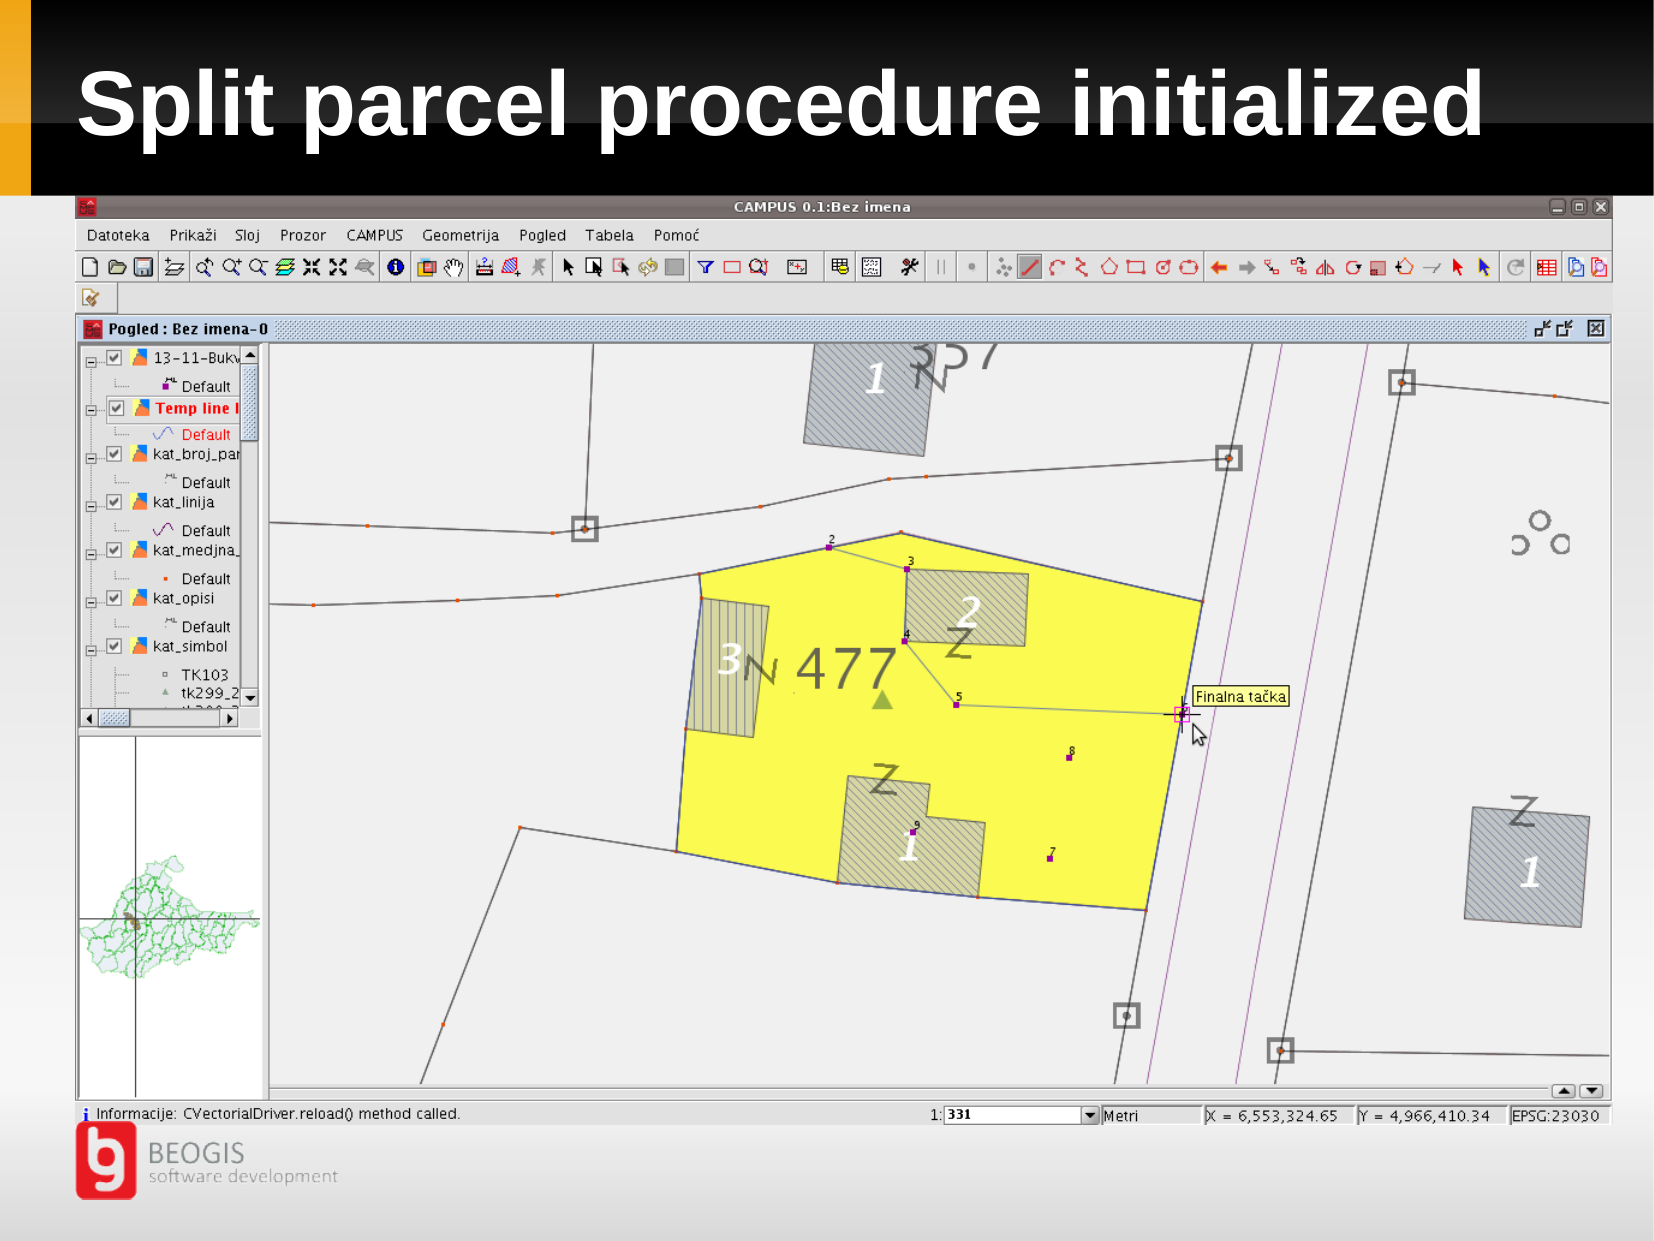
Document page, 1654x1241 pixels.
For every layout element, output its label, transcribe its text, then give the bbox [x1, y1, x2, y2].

picture [0, 0, 1654, 1241]
title Split parcel procedure initialized [76, 7, 1565, 195]
